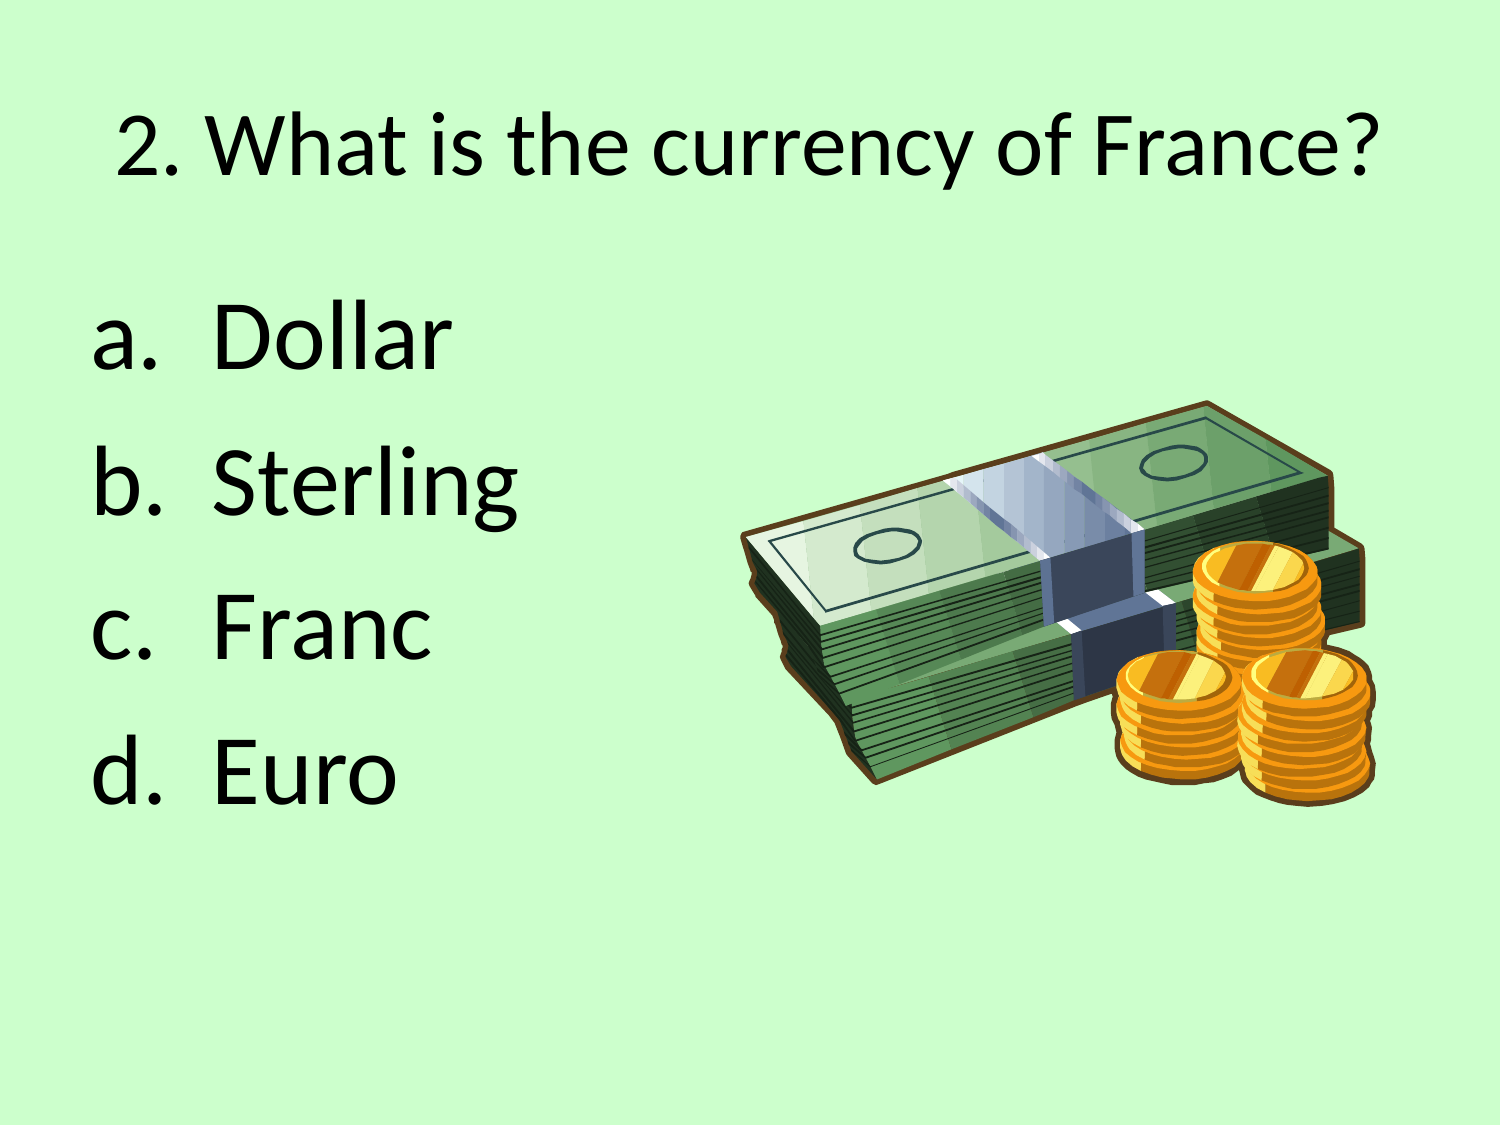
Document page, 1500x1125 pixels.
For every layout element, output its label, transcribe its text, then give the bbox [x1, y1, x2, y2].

picture [738, 398, 1378, 809]
list Dollar Sterling Franc Euro [75, 262, 1426, 1005]
title 2. What is the currency of France? [75, 45, 1426, 233]
